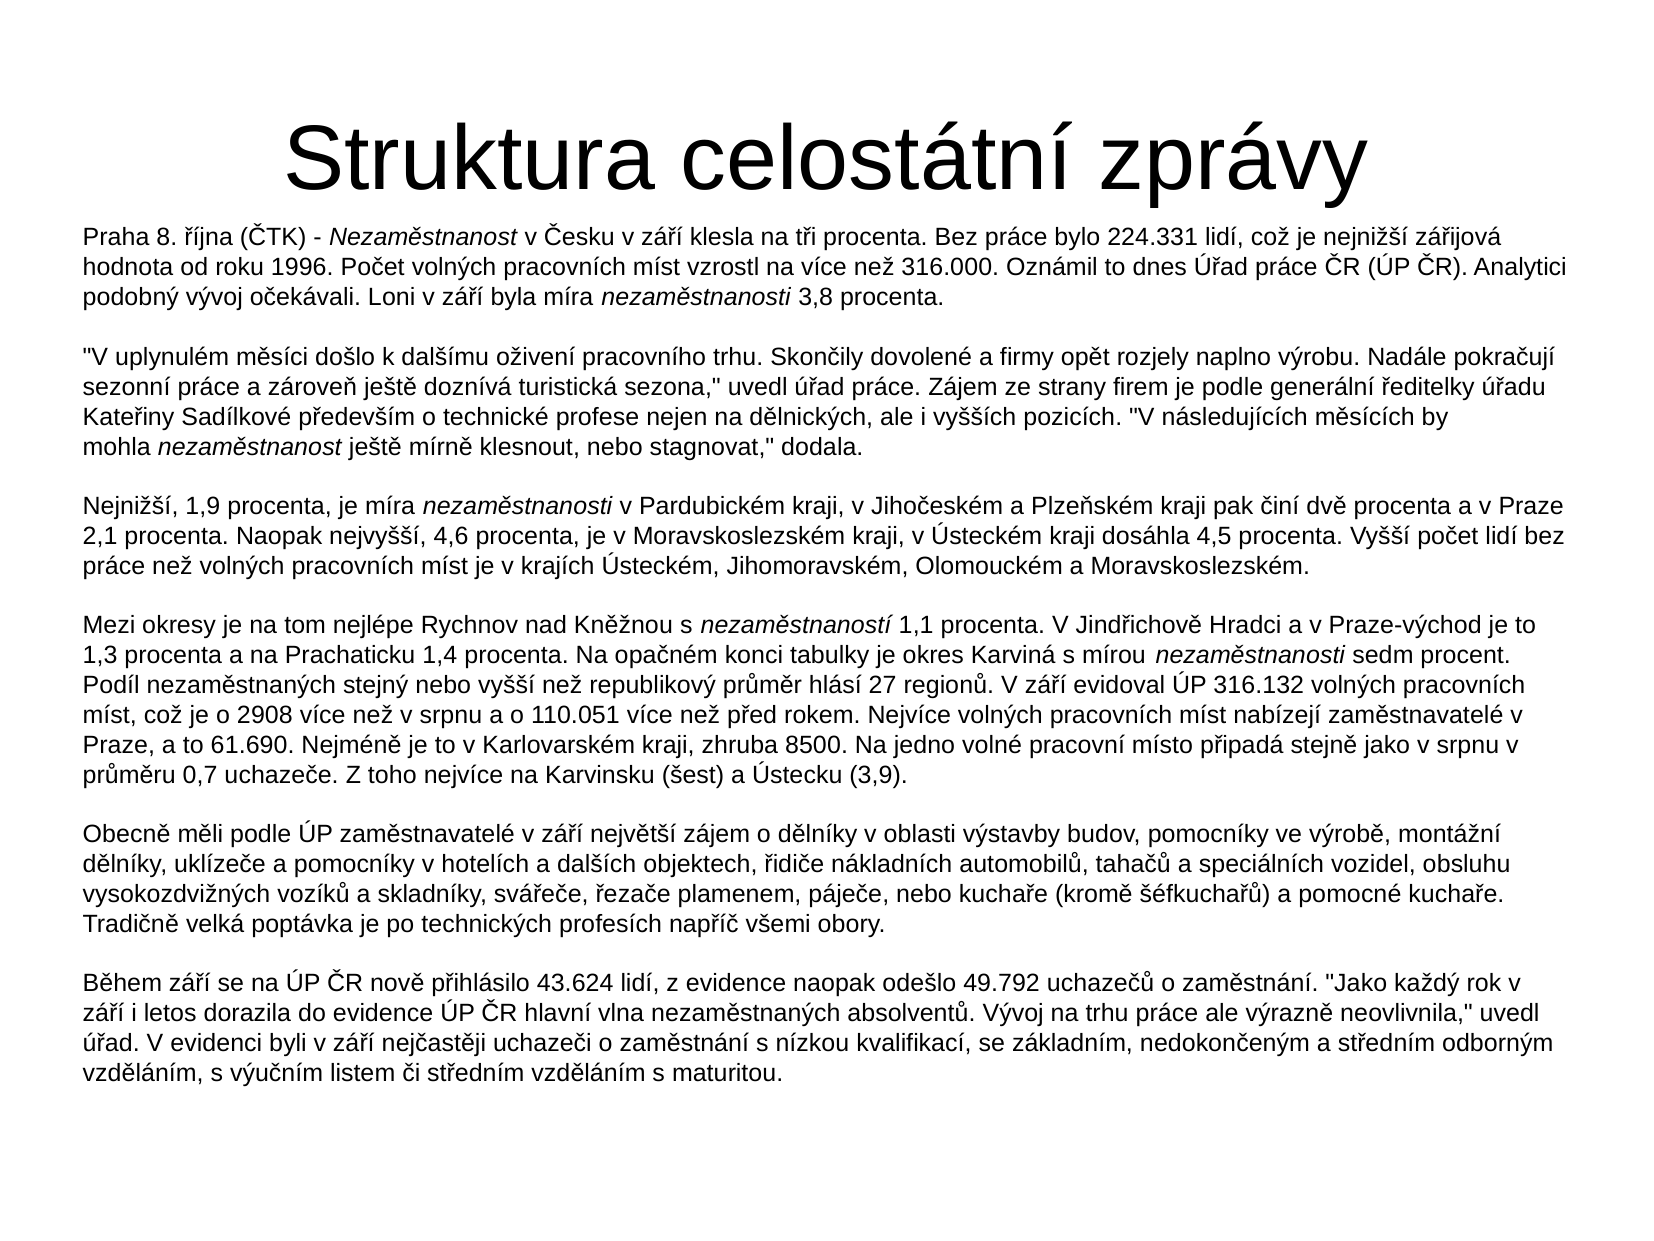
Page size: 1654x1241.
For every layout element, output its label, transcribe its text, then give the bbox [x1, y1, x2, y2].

title Struktura celostátní zprávy [82, 49, 1571, 220]
list Praha 8. října (ČTK) - Nezaměstnanost v Česku v září klesla na tři procenta. Bez práce bylo 224.331 lidí, což je nejnižší zářijová hodnota od roku 1996. Počet volných pracovních míst vzrostl na více než 316.000. Oznámil to dnes Úřad práce ČR (ÚP ČR). Analytici podobný vývoj očekávali. Loni v září byla míra nezaměstnanosti 3,8 procenta. "V uplynulém měsíci došlo k dalšímu oživení pracovního trhu. Skončily dovolené a firmy opět rozjely naplno výrobu. Nadále pokračují sezonní práce a zároveň ještě doznívá turistická sezona," uvedl úřad práce. Zájem ze strany firem je podle generální ředitelky úřadu Kateřiny Sadílkové především o technické profese nejen na dělnických, ale i vyšších pozicích. "V následujících měsících by mohla nezaměstnanost ještě mírně klesnout, nebo stagnovat," dodala. Nejnižší, 1,9 procenta, je míra nezaměstnanosti v Pardubickém kraji, v Jihočeském a Plzeňském kraji pak činí dvě procenta a v Praze 2,1 procenta. Naopak nejvyšší, 4,6 procenta, je v Moravskoslezském kraji, v Ústeckém kraji dosáhla 4,5 procenta. Vyšší počet lidí bez práce než volných pracovních míst je v krajích Ústeckém, Jihomoravském, Olomouckém a Moravskoslezském. Mezi okresy je na tom nejlépe Rychnov nad Kněžnou s nezaměstnaností 1,1 procenta. V Jindřichově Hradci a v Praze-východ je to 1,3 procenta a na Prachaticku 1,4 procenta. Na opačném konci tabulky je okres Karviná s mírou nezaměstnanosti sedm procent. Podíl nezaměstnaných stejný nebo vyšší než republikový průměr hlásí 27 regionů. V září evidoval ÚP 316.132 volných pracovních míst, což je o 2908 více než v srpnu a o 110.051 více než před rokem. Nejvíce volných pracovních míst nabízejí zaměstnavatelé v Praze, a to 61.690. Nejméně je to v Karlovarském kraji, zhruba 8500. Na jedno volné pracovní místo připadá stejně jako v srpnu v průměru 0,7 uchazeče. Z toho nejvíce na Karvinsku (šest) a Ústecku (3,9). Obecně měli podle ÚP zaměstnavatelé v září největší zájem o dělníky v oblasti výstavby budov, pomocníky ve výrobě, montážní dělníky, uklízeče a pomocníky v hotelích a dalších objektech, řidiče nákladních automobilů, tahačů a speciálních vozidel, obsluhu vysokozdvižných vozíků a skladníky, svářeče, řezače plamenem, páječe, nebo kuchaře (kromě šéfkuchařů) a pomocné kuchaře. Tradičně velká poptávka je po technických profesích napříč všemi obory. Během září se na ÚP ČR nově přihlásilo 43.624 lidí, z evidence naopak odešlo 49.792 uchazečů o zaměstnání. "Jako každý rok v září i letos dorazila do evidence ÚP ČR hlavní vlna nezaměstnaných absolventů. Vývoj na trhu práce ale výrazně neovlivnila," uvedl úřad. V evidenci byli v září nejčastěji uchazeči o zaměstnání s nízkou kvalifikací, se základním, nedokončeným a středním odborným vzděláním, s výučním listem či středním vzděláním s maturitou. [82, 220, 1571, 1138]
